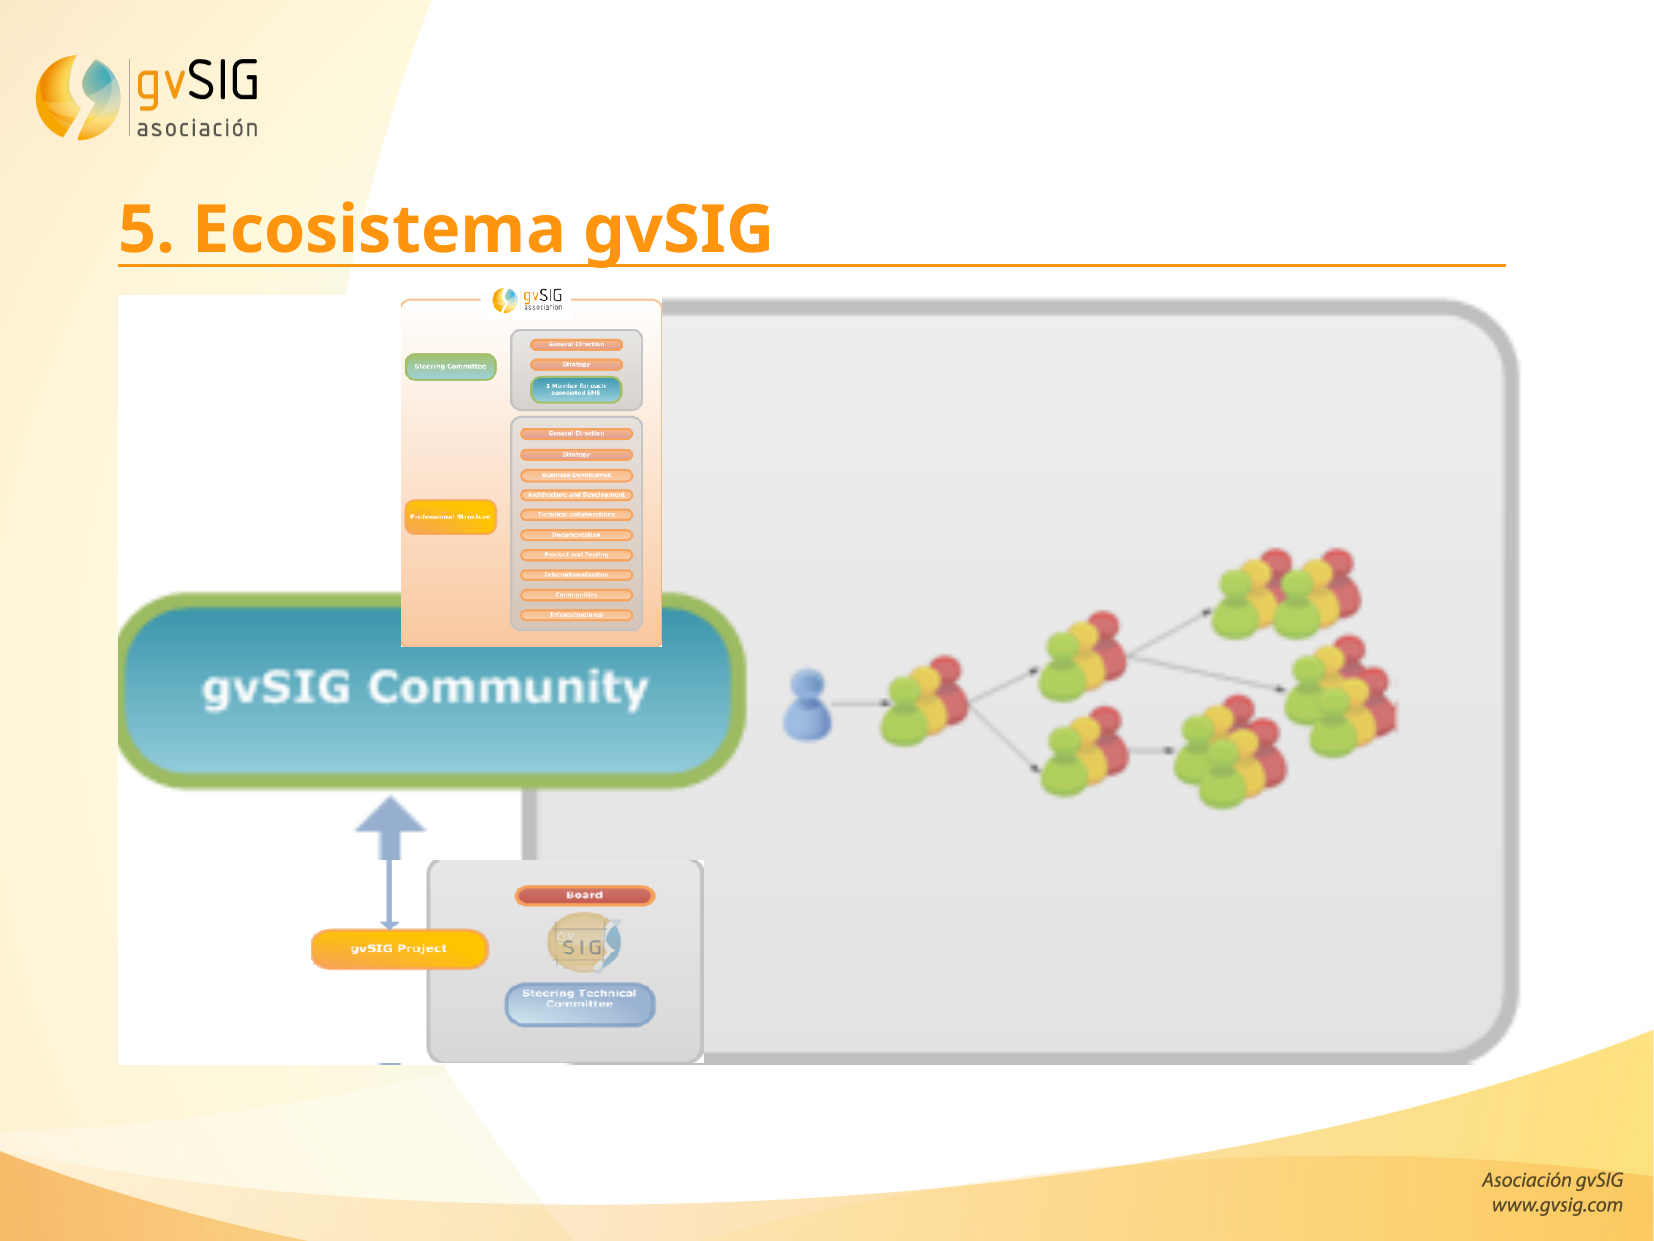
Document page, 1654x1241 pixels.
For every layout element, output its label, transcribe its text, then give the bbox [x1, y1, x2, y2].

picture [0, 0, 1654, 1241]
title 5. Ecosistema gvSIG [118, 177, 1607, 276]
